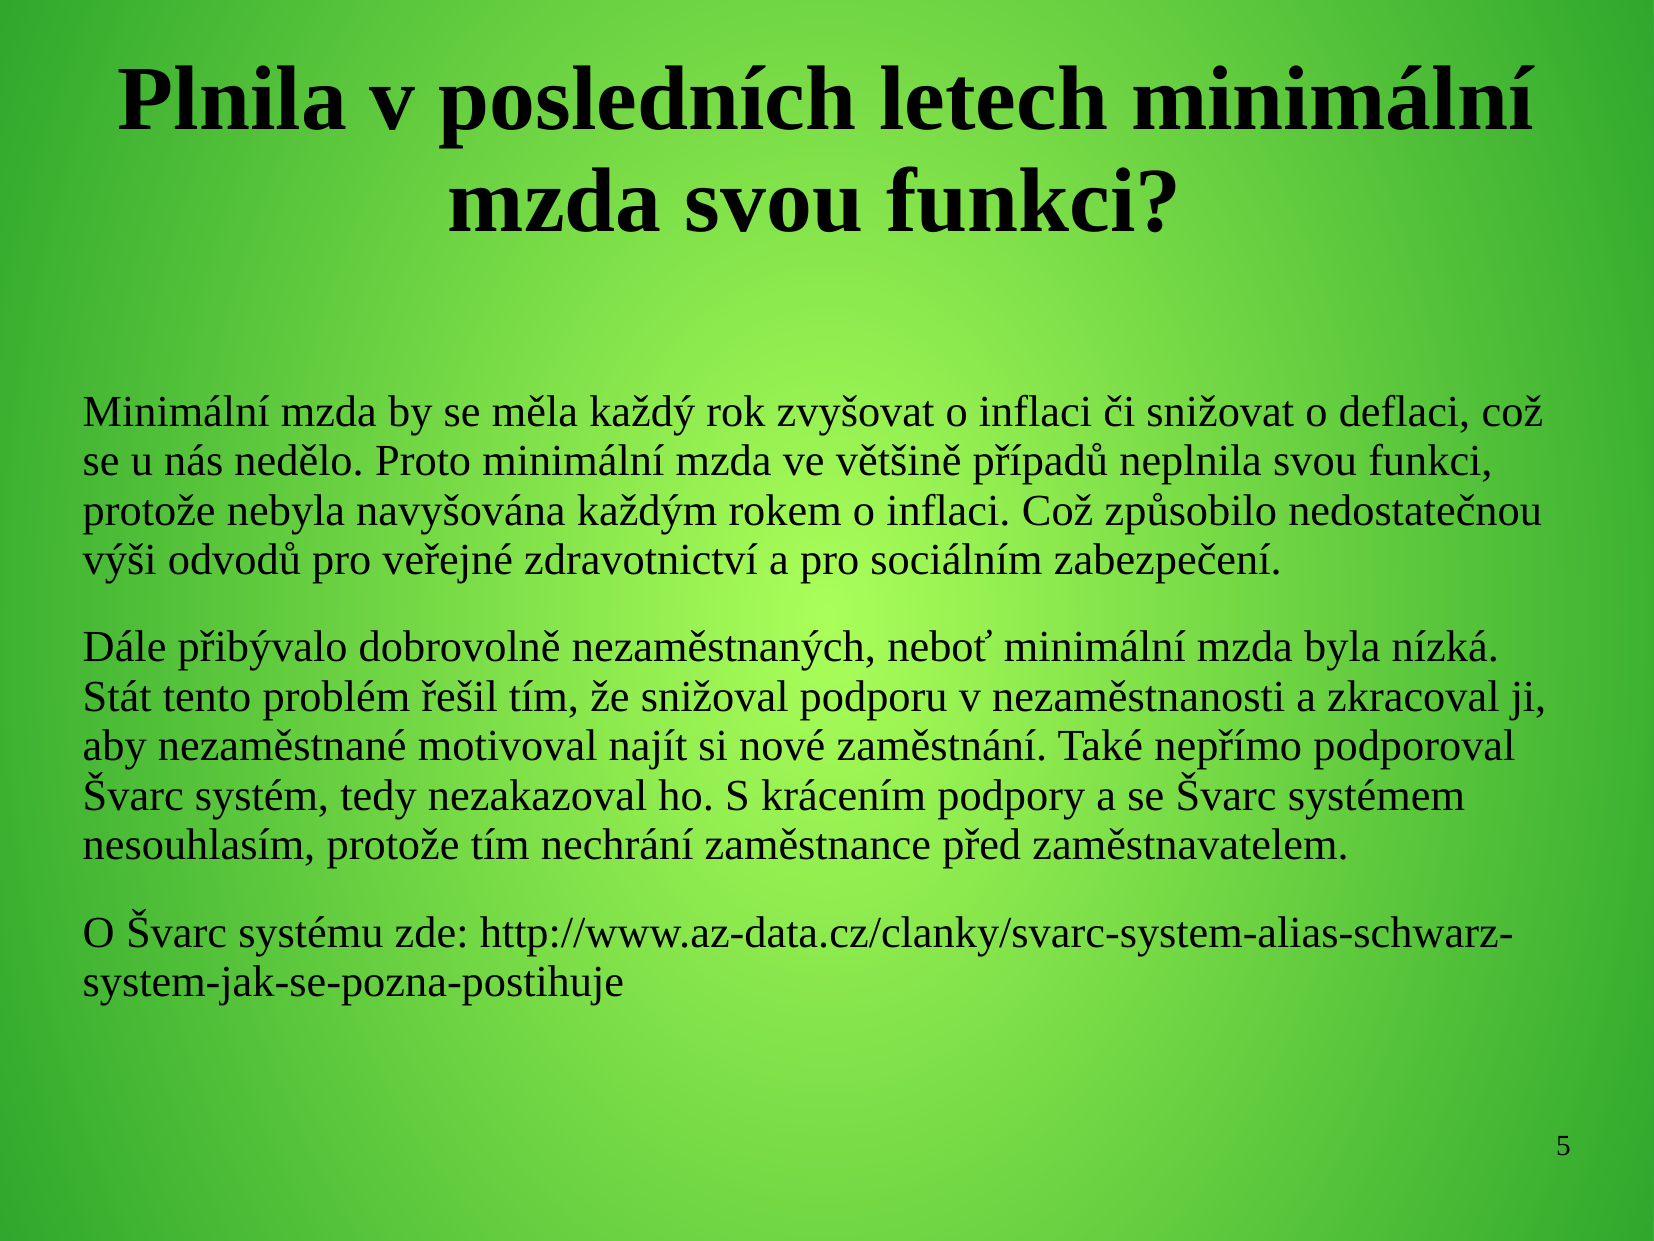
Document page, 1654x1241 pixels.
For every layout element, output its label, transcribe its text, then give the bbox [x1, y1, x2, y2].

list Minimální mzda by se měla každý rok zvyšovat o inflaci či snižovat o deflaci, což se u nás nedělo. Proto minimální mzda ve většině případů neplnila svou funkci, protože nebyla navyšována každým rokem o inflaci. Což způsobilo nedostatečnou výši odvodů pro veřejné zdravotnictví a pro sociálním zabezpečení. Dále přibývalo dobrovolně nezaměstnaných, neboť minimální mzda byla nízká. Stát tento problém řešil tím, že snižoval podporu v nezaměstnanosti a zkracoval ji, aby nezaměstnané motivoval najít si nové zaměstnání. Také nepřímo podporoval Švarc systém, tedy nezakazoval ho. S krácením podpory a se Švarc systémem nesouhlasím, protože tím nechrání zaměstnance před zaměstnavatelem. O Švarc systému zde: http://www.az-data.cz/clanky/svarc-system-alias-schwarz-system-jak-se-pozna-postihuje [82, 299, 1571, 1099]
title Plnila v posledních letech minimální mzda svou funkci? [82, 47, 1571, 252]
